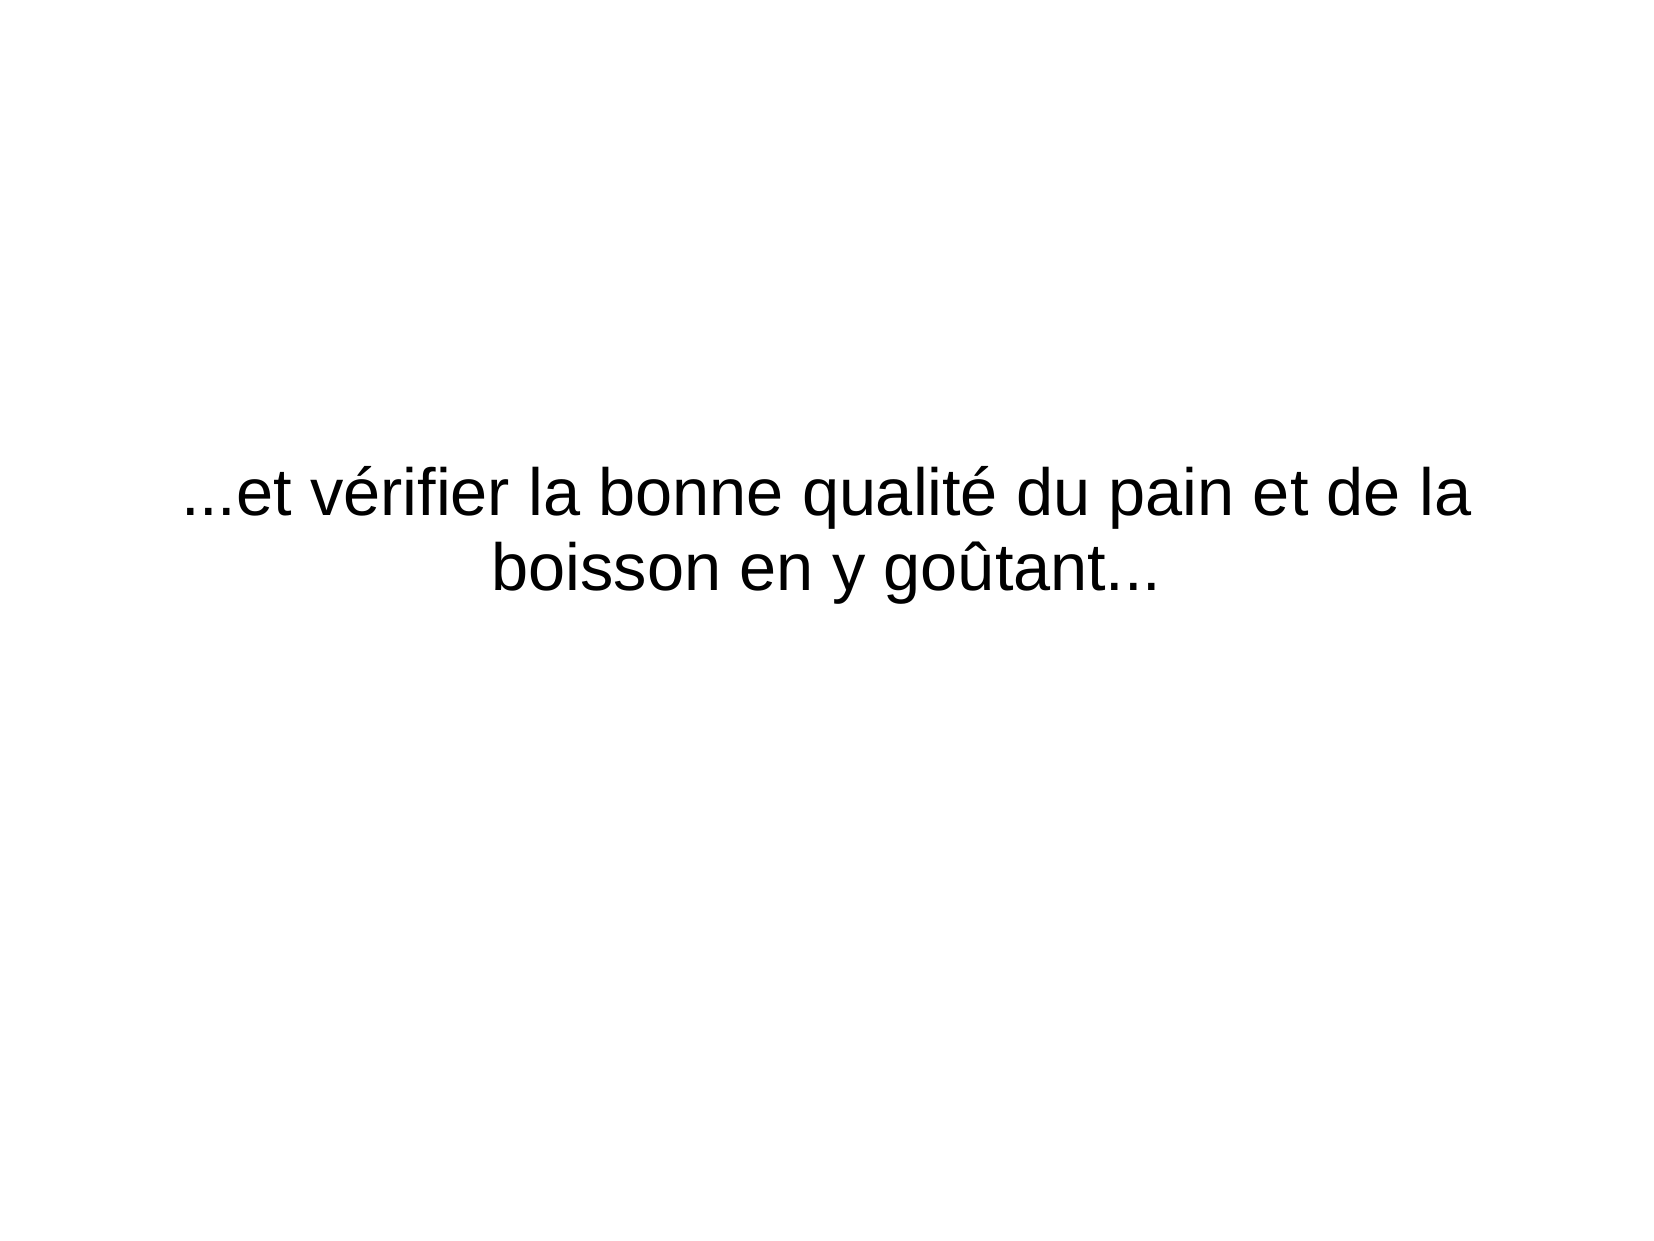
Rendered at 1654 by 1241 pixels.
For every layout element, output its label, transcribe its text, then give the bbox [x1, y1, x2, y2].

subtitle ...et vérifier la bonne qualité du pain et de la boisson en y goûtant... [82, 49, 1571, 1010]
